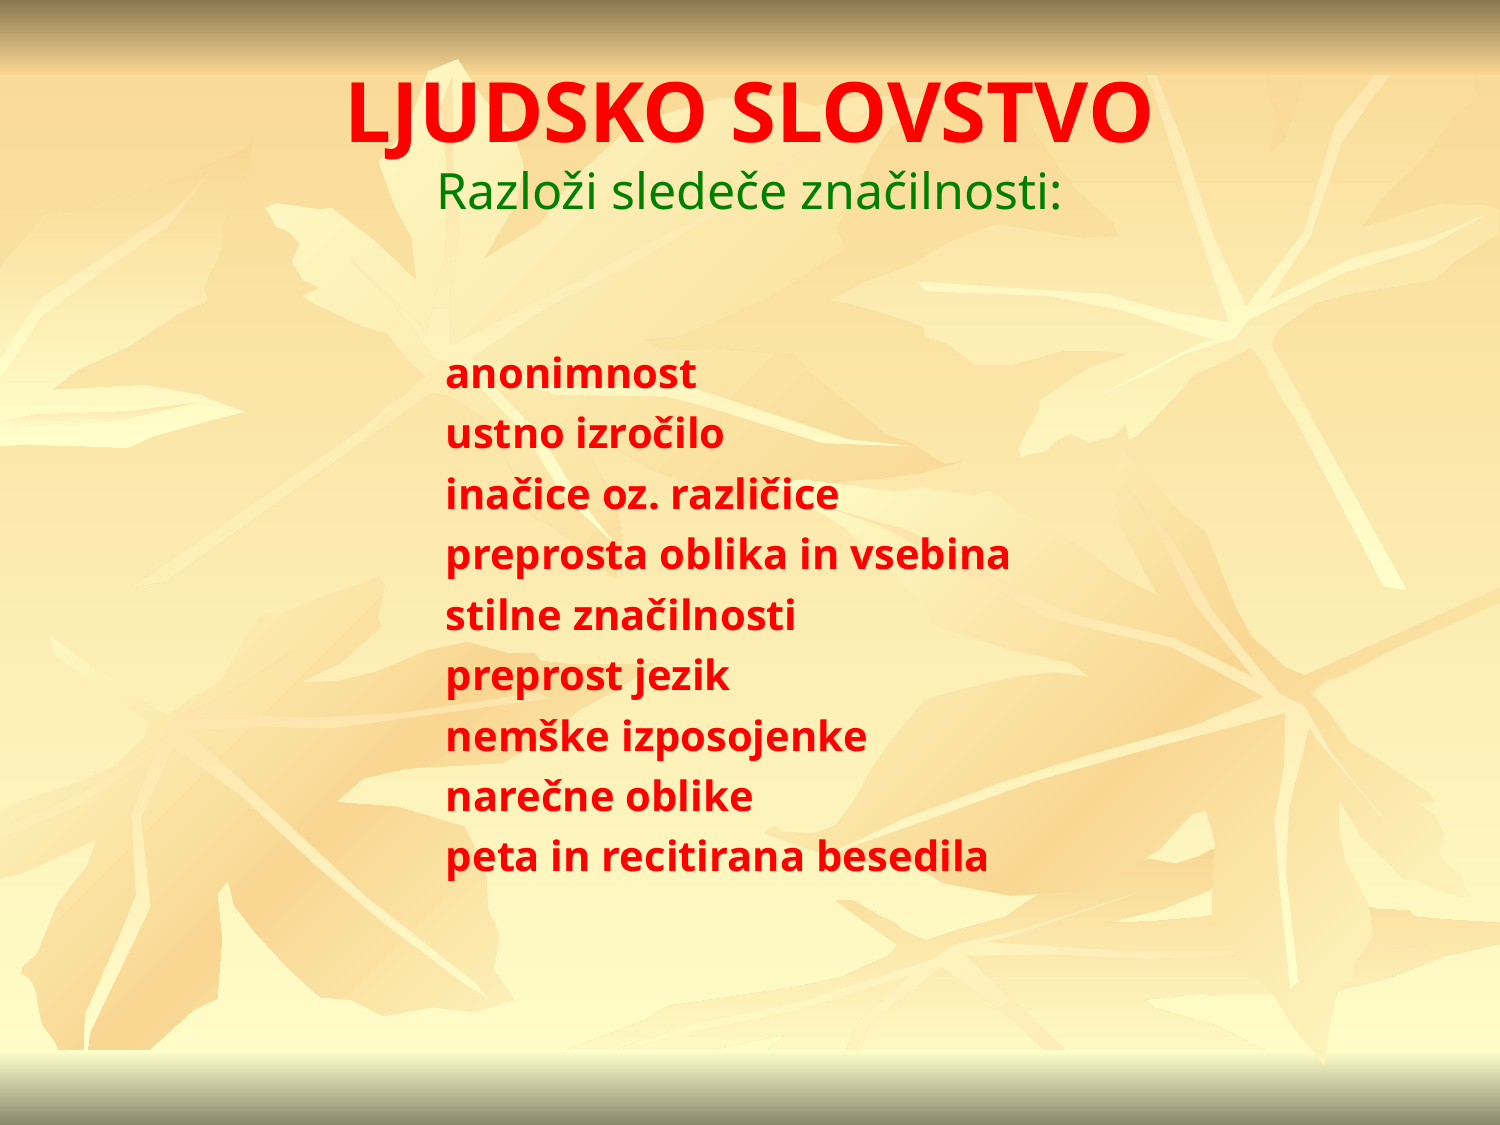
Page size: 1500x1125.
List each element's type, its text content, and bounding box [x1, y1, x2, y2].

title LJUDSKO SLOVSTVO Razloži sledeče značilnosti: [75, 37, 1425, 241]
list anonimnost ustno izročilo inačice oz. različice preprosta oblika in vsebina stilne značilnosti preprost jezik nemške izposojenke narečne oblike peta in recitirana besedila [430, 278, 1176, 932]
